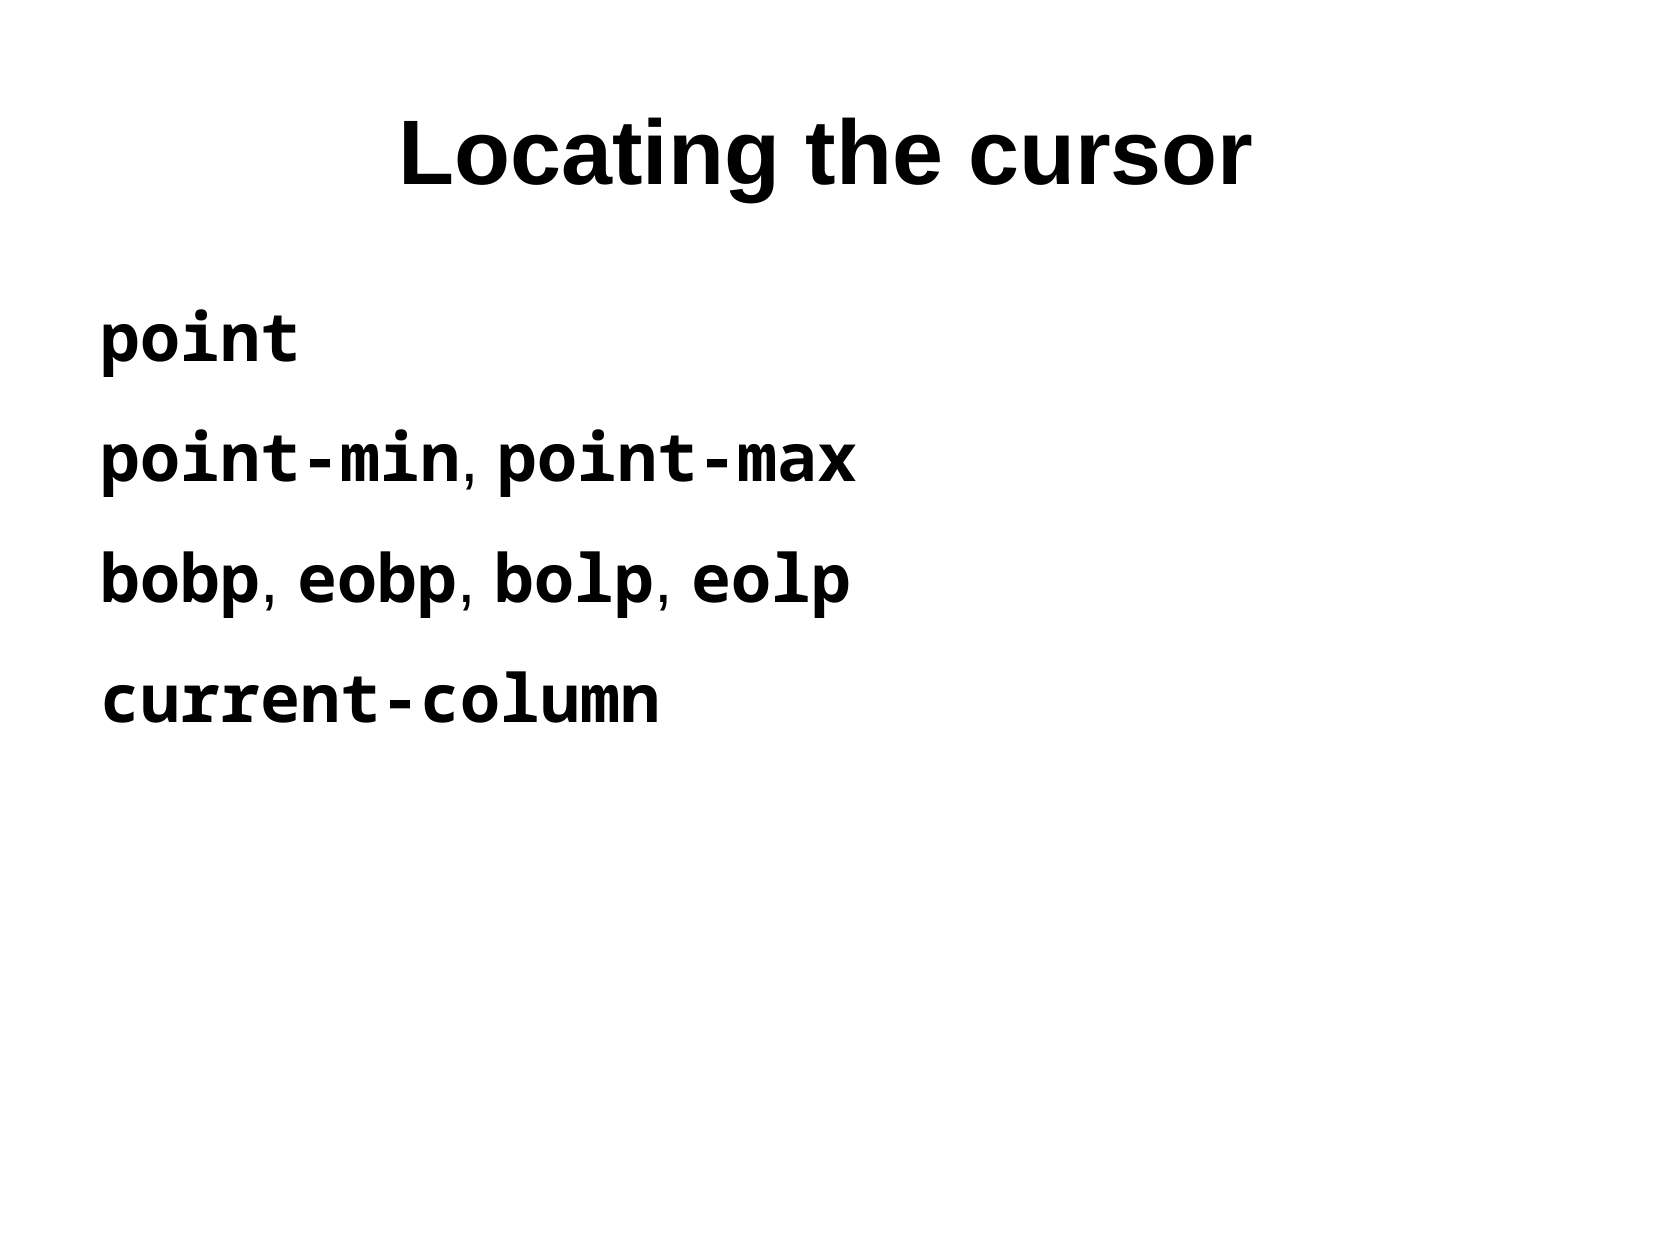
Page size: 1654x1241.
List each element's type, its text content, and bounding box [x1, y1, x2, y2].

list point point-min, point-max bobp, eobp, bolp, eolp current-column [82, 290, 1571, 1094]
title Locating the cursor [82, 56, 1571, 250]
